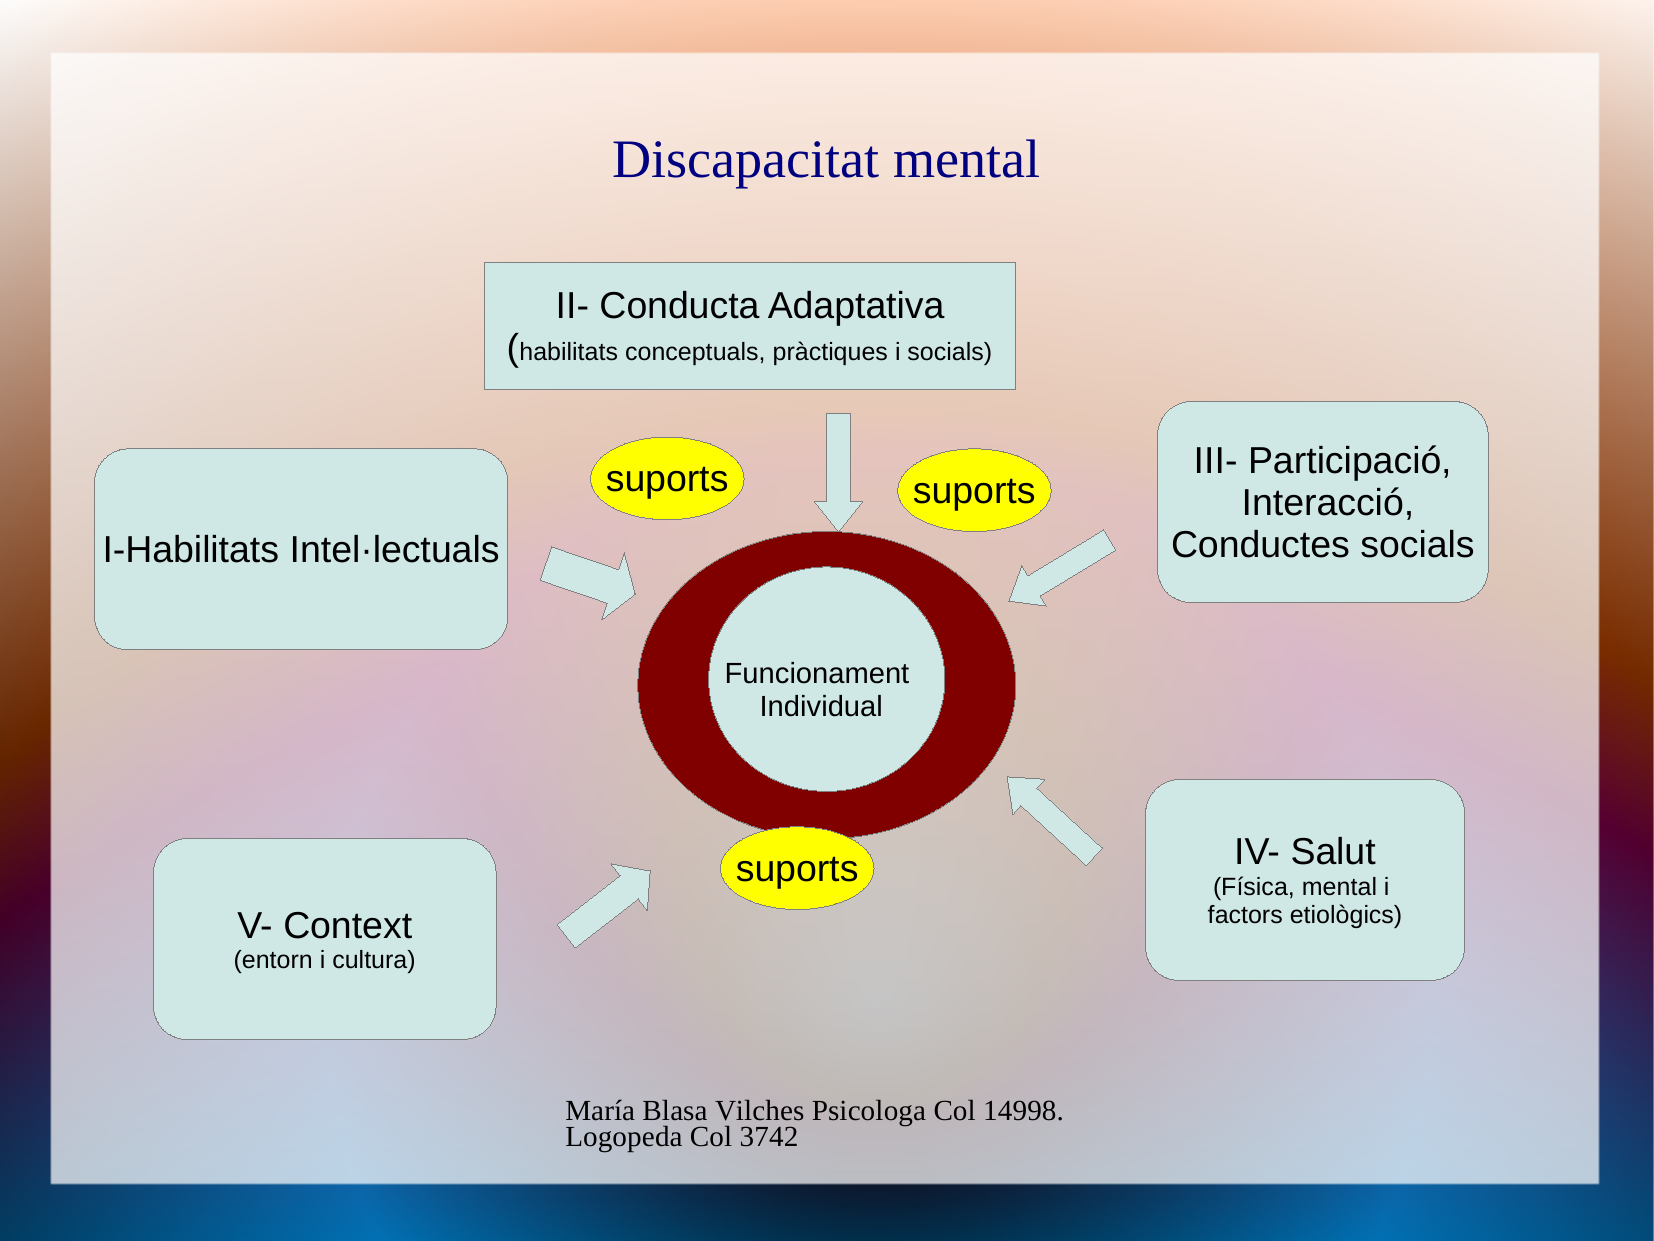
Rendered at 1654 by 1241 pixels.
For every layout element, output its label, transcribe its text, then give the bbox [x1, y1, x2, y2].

text_box Funcionament Individual [709, 649, 934, 730]
text_box suports [590, 437, 745, 520]
text_box [557, 863, 651, 948]
text_box II- Conducta Adaptativa (habilitats conceptuals, pràctiques i socials) [484, 262, 1016, 390]
text_box III- Participació, Interacció, Conductes socials [1157, 401, 1489, 603]
text_box V- Context (entorn i cultura) [153, 838, 497, 1040]
title Discapacitat mental [82, 55, 1571, 263]
picture [0, 0, 1654, 1241]
text_box suports [720, 826, 875, 910]
text_box IV- Salut (Física, mental i factors etiològics) [1145, 779, 1465, 981]
text_box [1007, 776, 1103, 866]
text_box suports [897, 448, 1052, 532]
text_box [540, 546, 636, 620]
text_box [637, 413, 1016, 838]
text_box I-Habilitats Intel·lectuals [94, 448, 508, 650]
text_box [1008, 529, 1116, 607]
